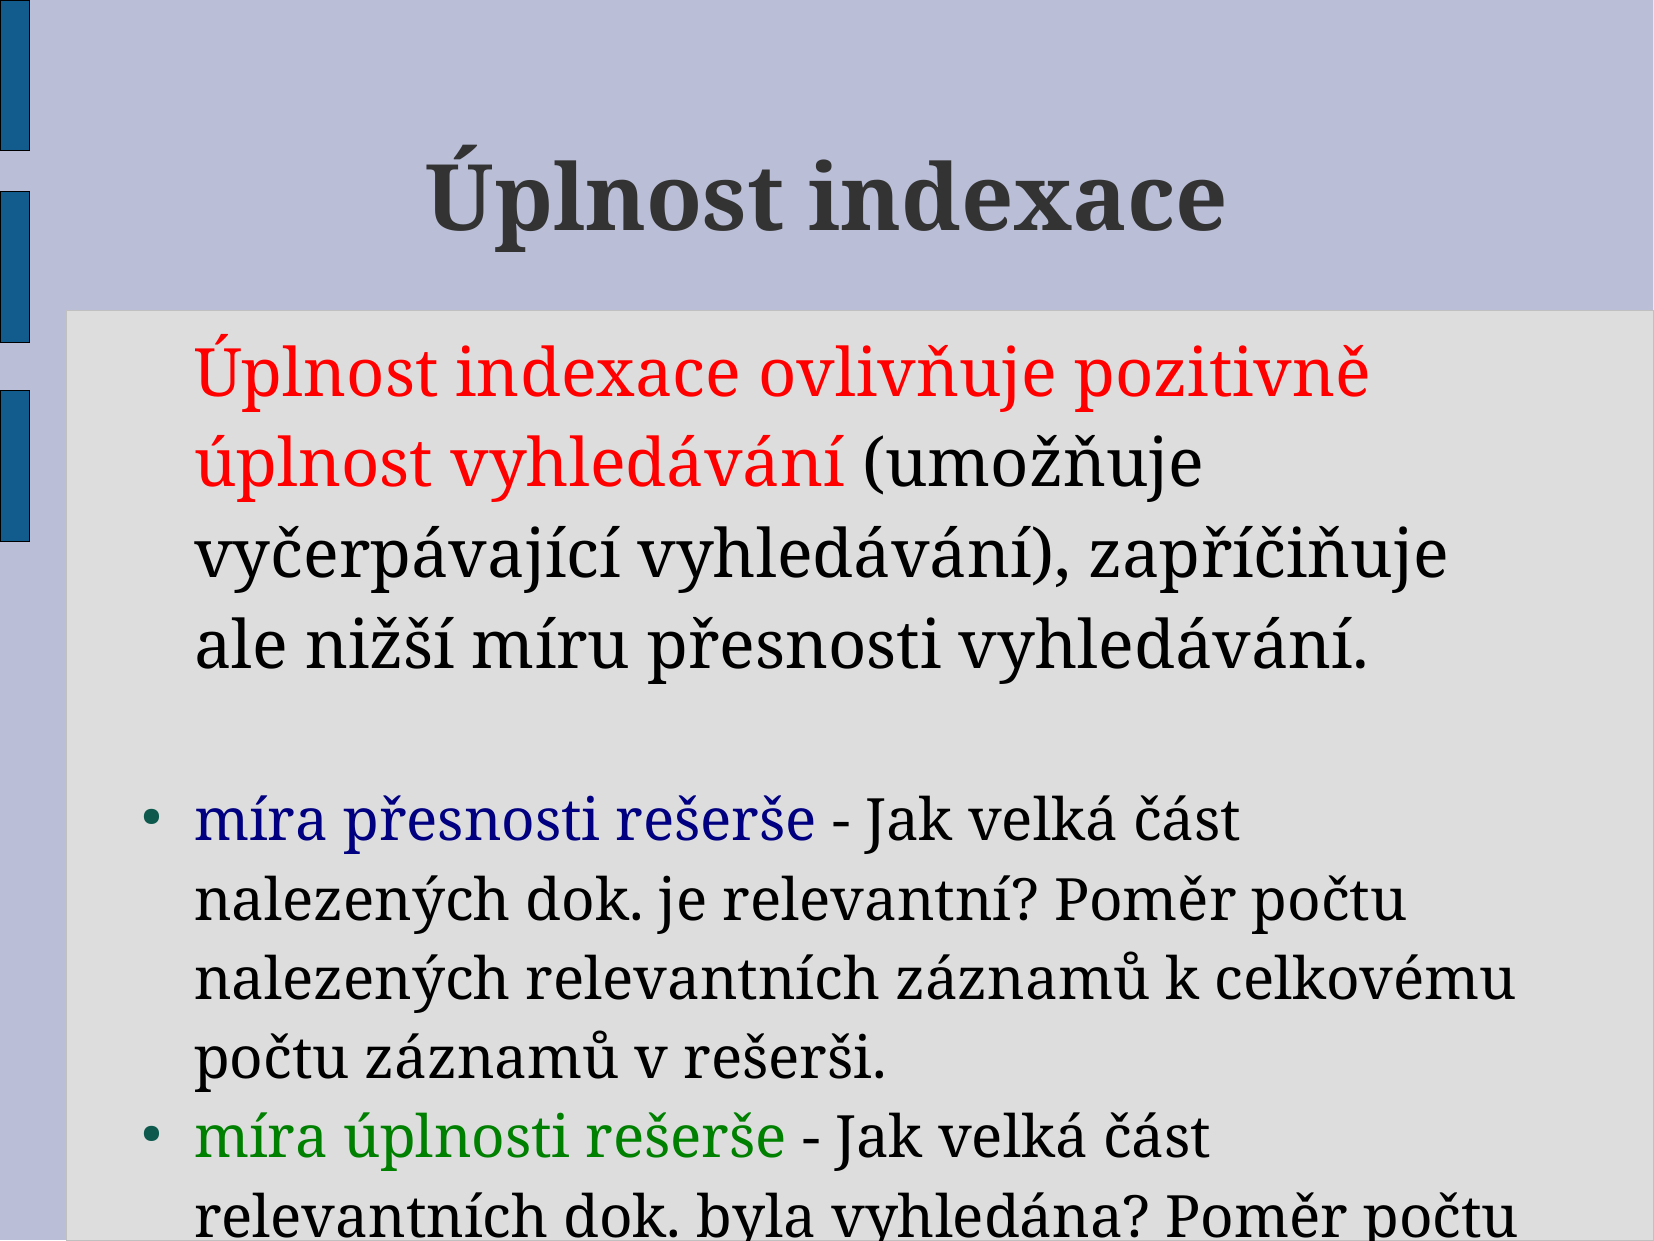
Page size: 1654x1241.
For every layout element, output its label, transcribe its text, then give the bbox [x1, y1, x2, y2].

list Úplnost indexace ovlivňuje pozitivně úplnost vyhledávání (umožňuje vyčerpávající vyhledávání), zapříčiňuje ale nižší míru přesnosti vyhledávání. míra přesnosti rešerše - Jak velká část nalezených dok. je relevantní? Poměr počtu nalezených relevantních záznamů k celkovému počtu záznamů v rešerši. míra úplnosti rešerše - Jak velká část relevantních dok. byla vyhledána? Poměr počtu nalezených relevantních záznamů k počtu všech relevantních záznamů v databázi. [123, 324, 1536, 1241]
title Úplnost indexace [121, 98, 1534, 291]
